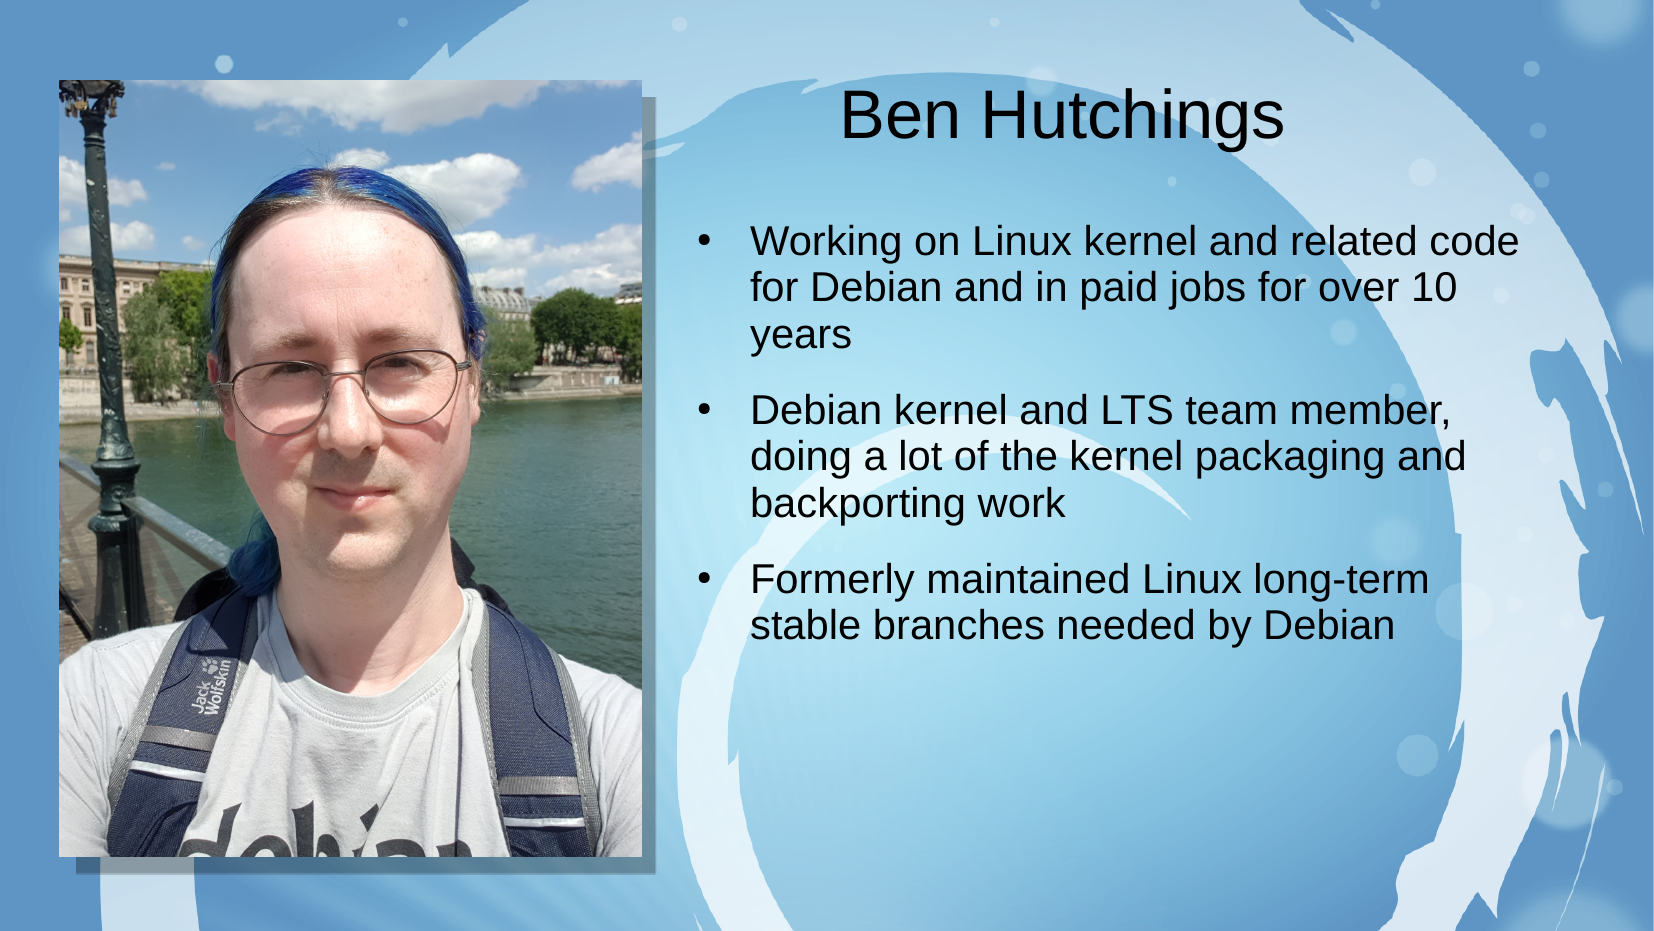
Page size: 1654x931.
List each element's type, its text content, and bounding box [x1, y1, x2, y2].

picture [0, 0, 1654, 931]
title Ben Hutchings [590, 37, 1536, 193]
list Working on Linux kernel and related code for Debian and in paid jobs for over 10 years Debian kernel and LTS team member, doing a lot of the kernel packaging and backporting work Formerly maintained Linux long-term stable branches needed by Debian [679, 217, 1536, 832]
